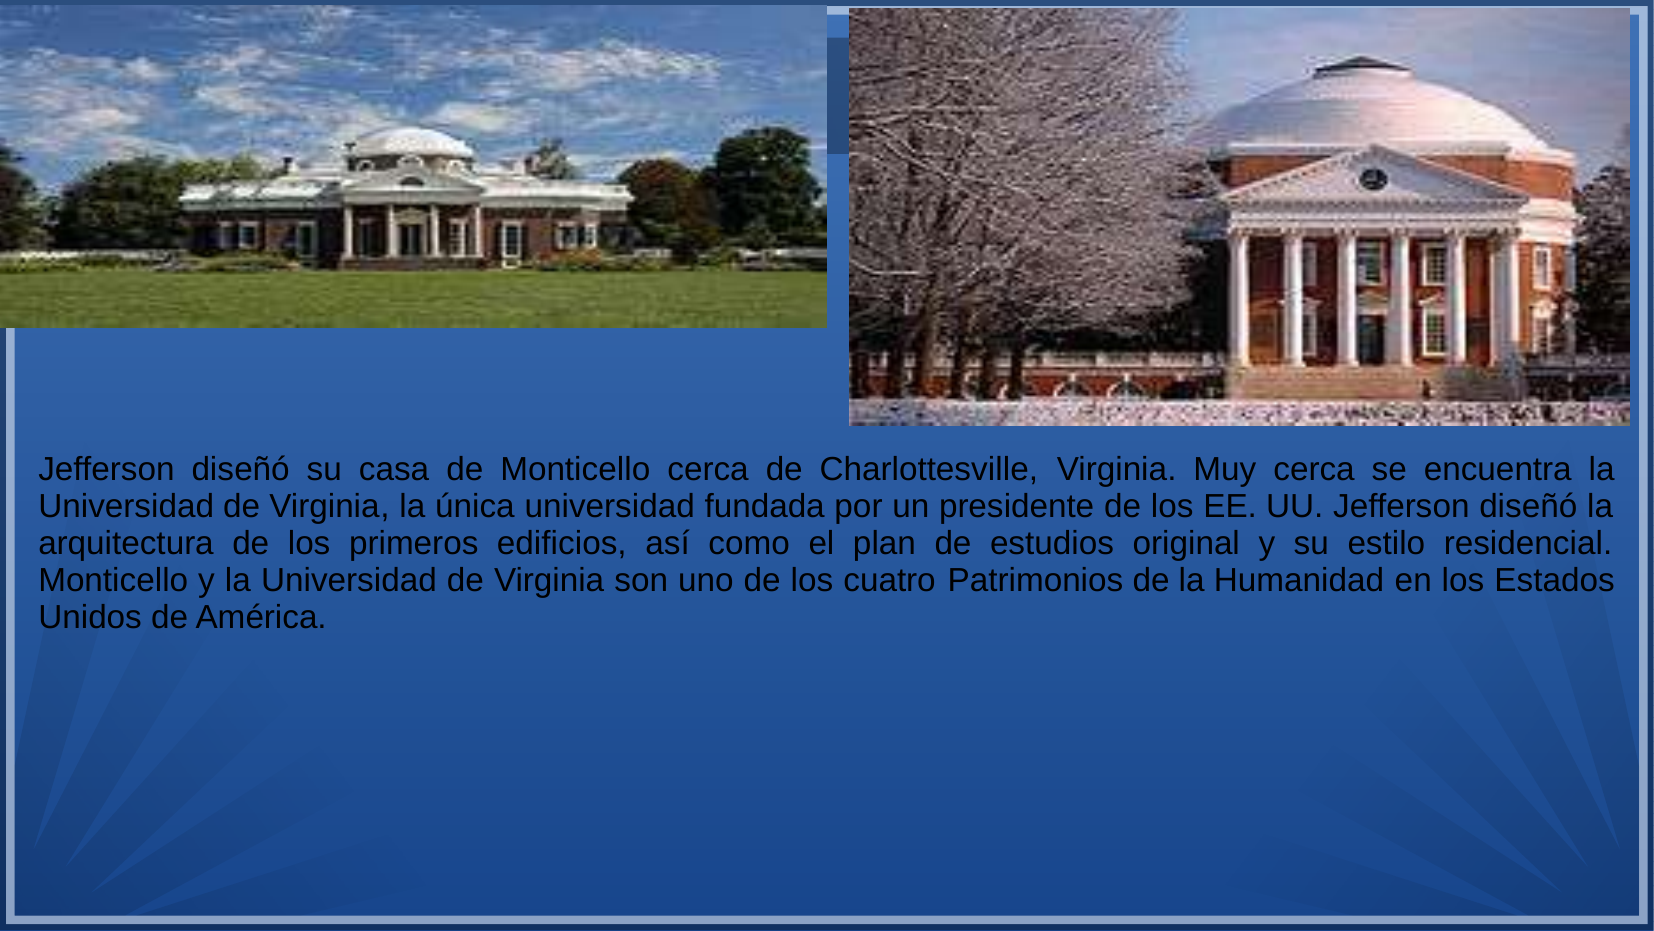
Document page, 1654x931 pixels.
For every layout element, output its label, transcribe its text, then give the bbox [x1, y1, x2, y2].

picture [0, 5, 827, 328]
text_box Jefferson diseñó su casa de Monticello cerca de Charlottesville, Virginia. Muy cerca se encuentra la Universidad de Virginia, la única universidad fundada por un presidente de los EE. UU. Jefferson diseñó la arquitectura de los primeros edificios, así como el plan de estudios original y su estilo residencial. Monticello y la Universidad de Virginia son uno de los cuatro Patrimonios de la Humanidad en los Estados Unidos de América. [23, 442, 1630, 643]
picture [849, 8, 1630, 426]
